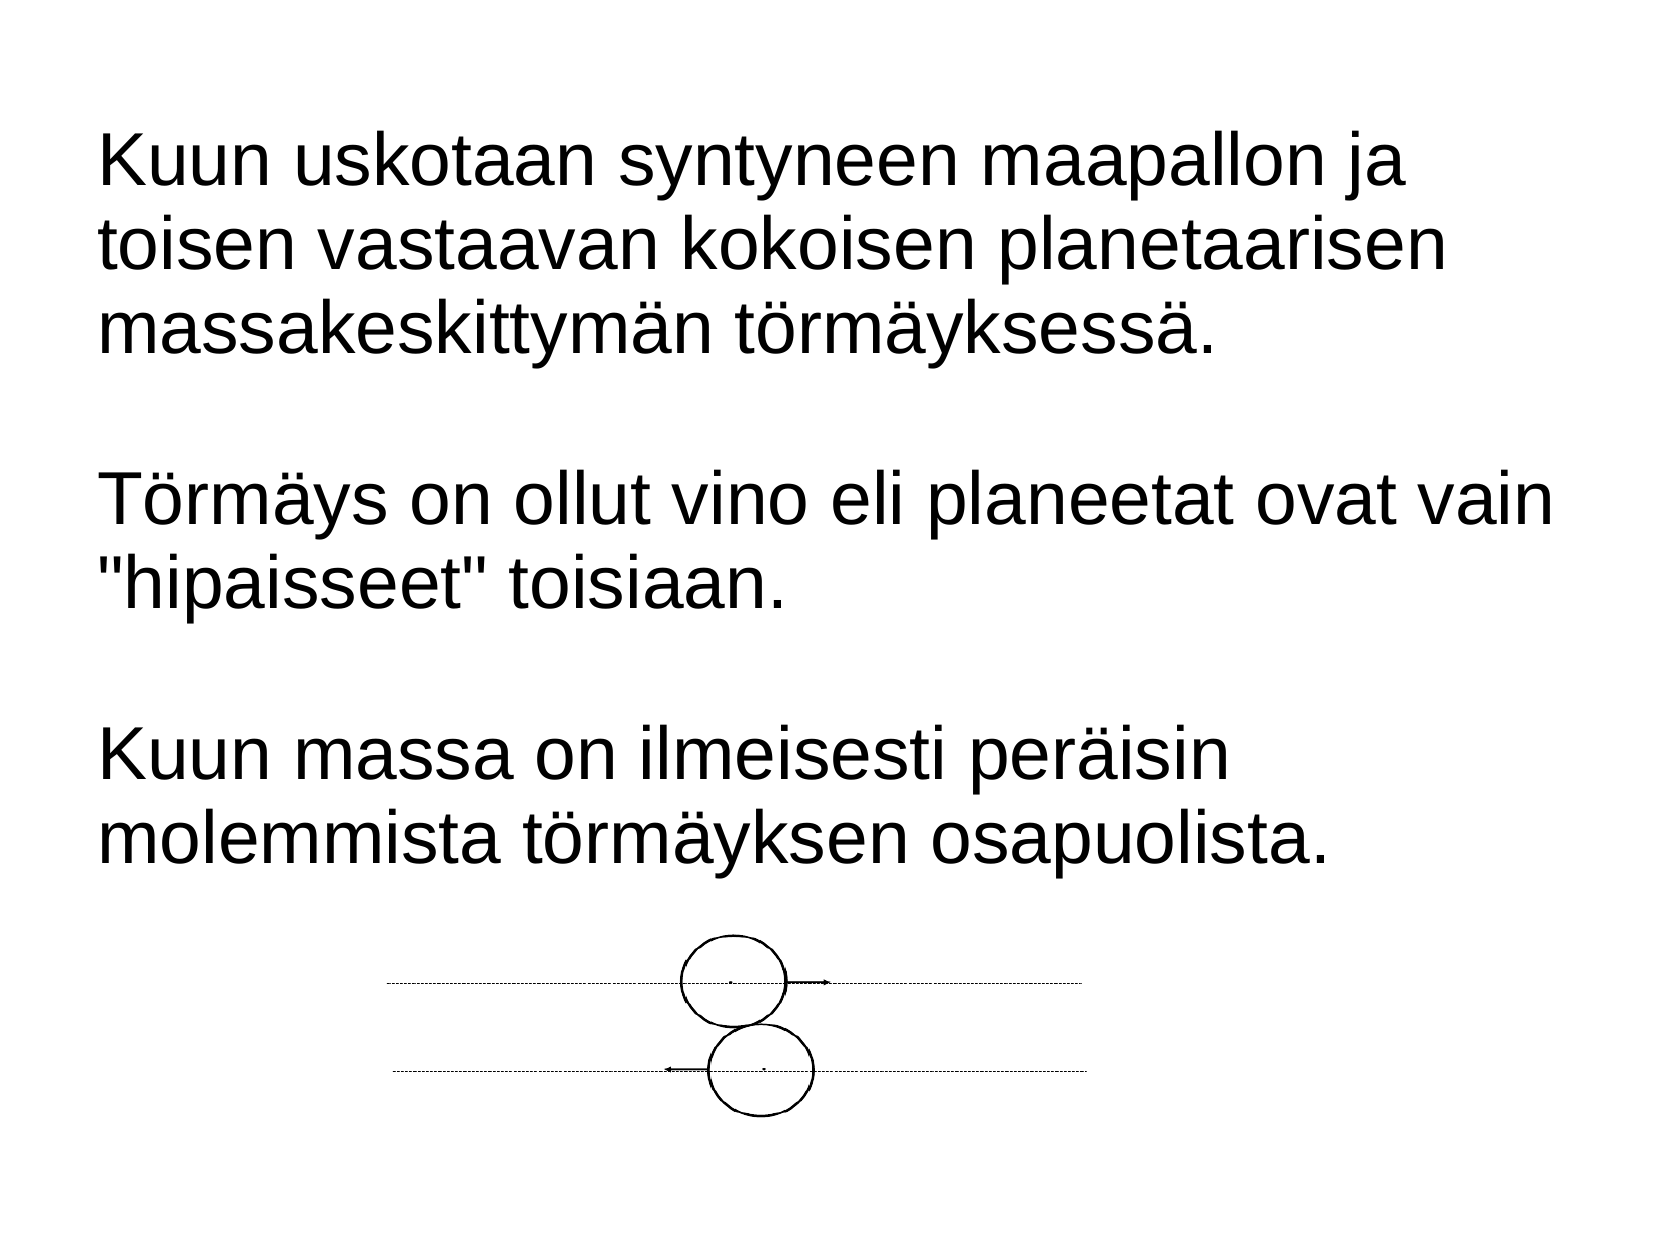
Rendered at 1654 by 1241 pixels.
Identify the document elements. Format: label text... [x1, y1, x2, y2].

picture [366, 902, 1106, 1148]
text_box Kuun uskotaan syntyneen maapallon ja toisen vastaavan kokoisen planetaarisen massakeskittymän törmäyksessä. Törmäys on ollut vino eli planeetat ovat vain "hipaisseet" toisiaan. Kuun massa on ilmeisesti peräisin molemmista törmäyksen osapuolista. [82, 106, 1593, 886]
